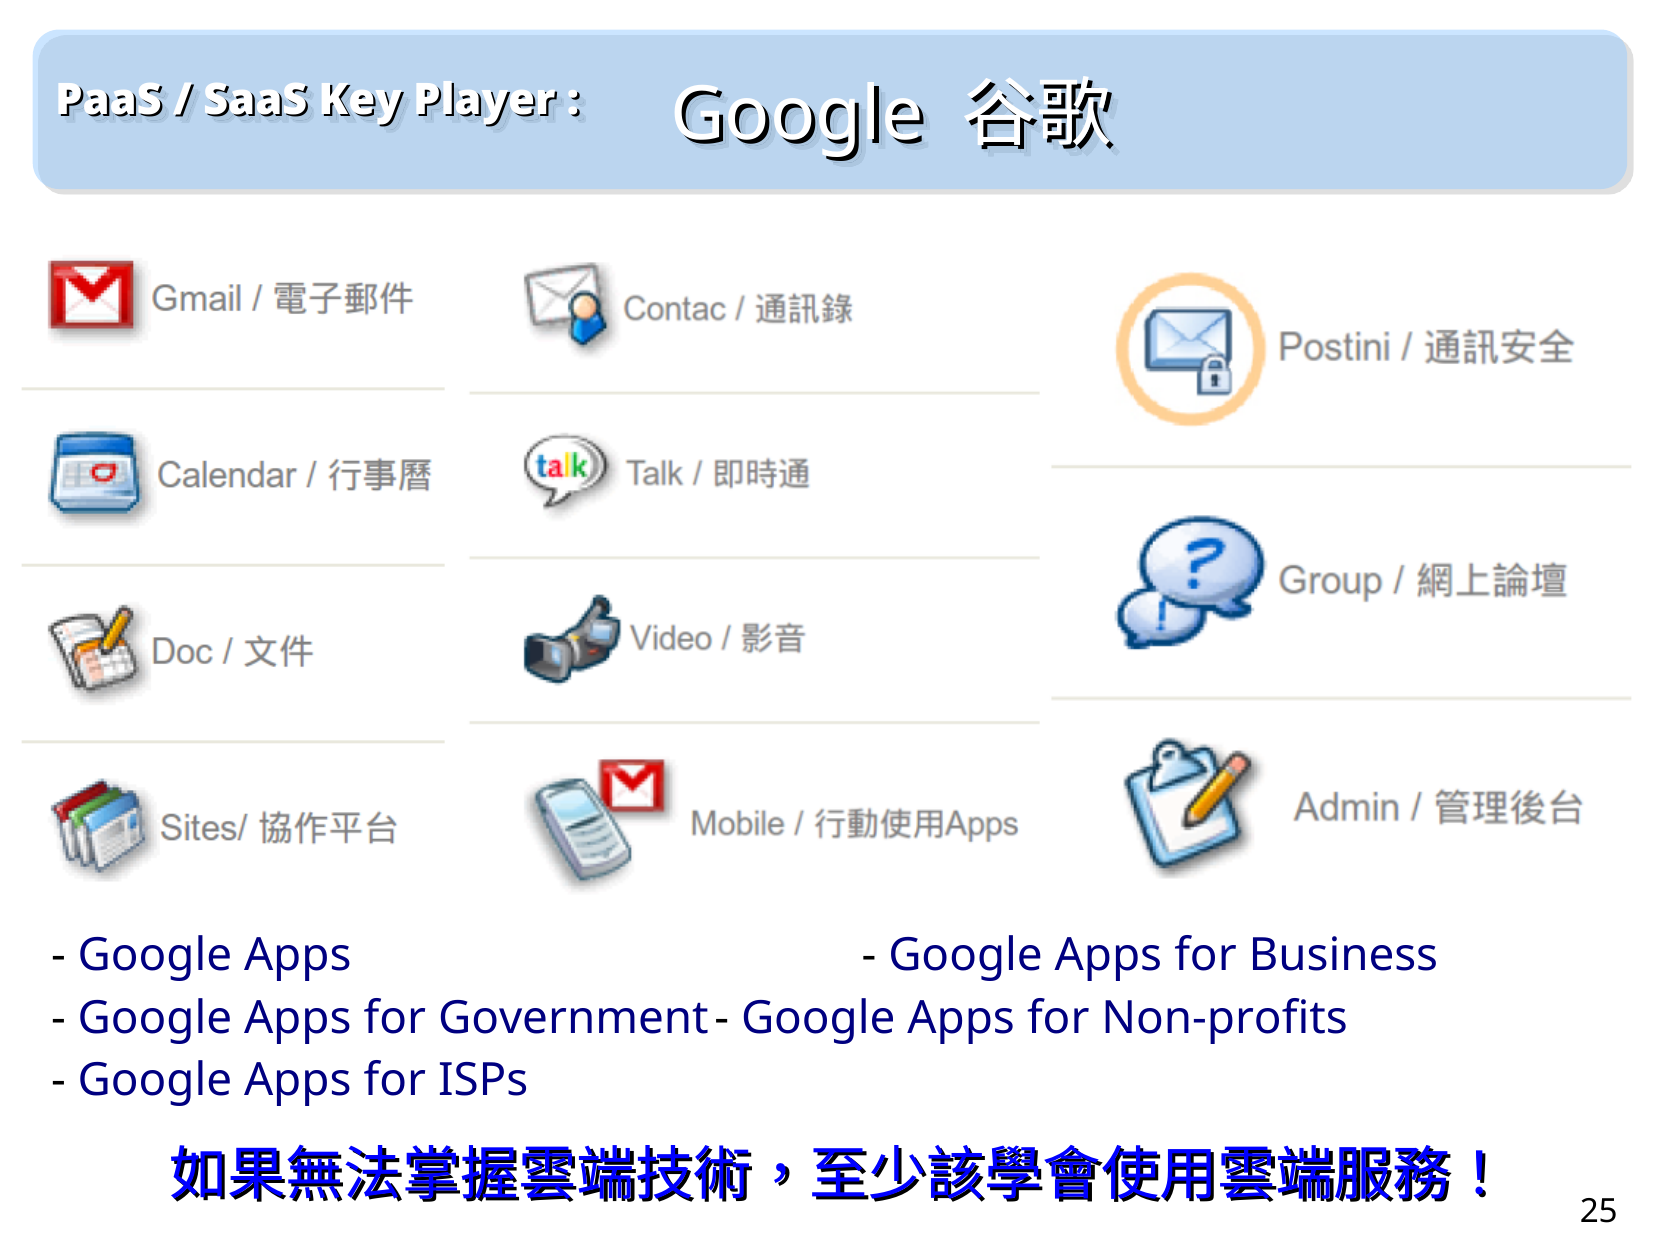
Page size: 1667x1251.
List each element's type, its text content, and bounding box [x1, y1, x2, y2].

text_box - Google Apps - Google Apps for Business - Google Apps for Government - Google Apps for Non-profits - Google Apps for ISPs 如果無法掌握雲端技術，至少該學會使用雲端服務！ [36, 917, 1642, 1220]
text_box [383, 236, 1270, 312]
text_box PaaS / SaaS Key Player : Google 谷歌 [32, 29, 1628, 190]
picture [21, 214, 1632, 917]
